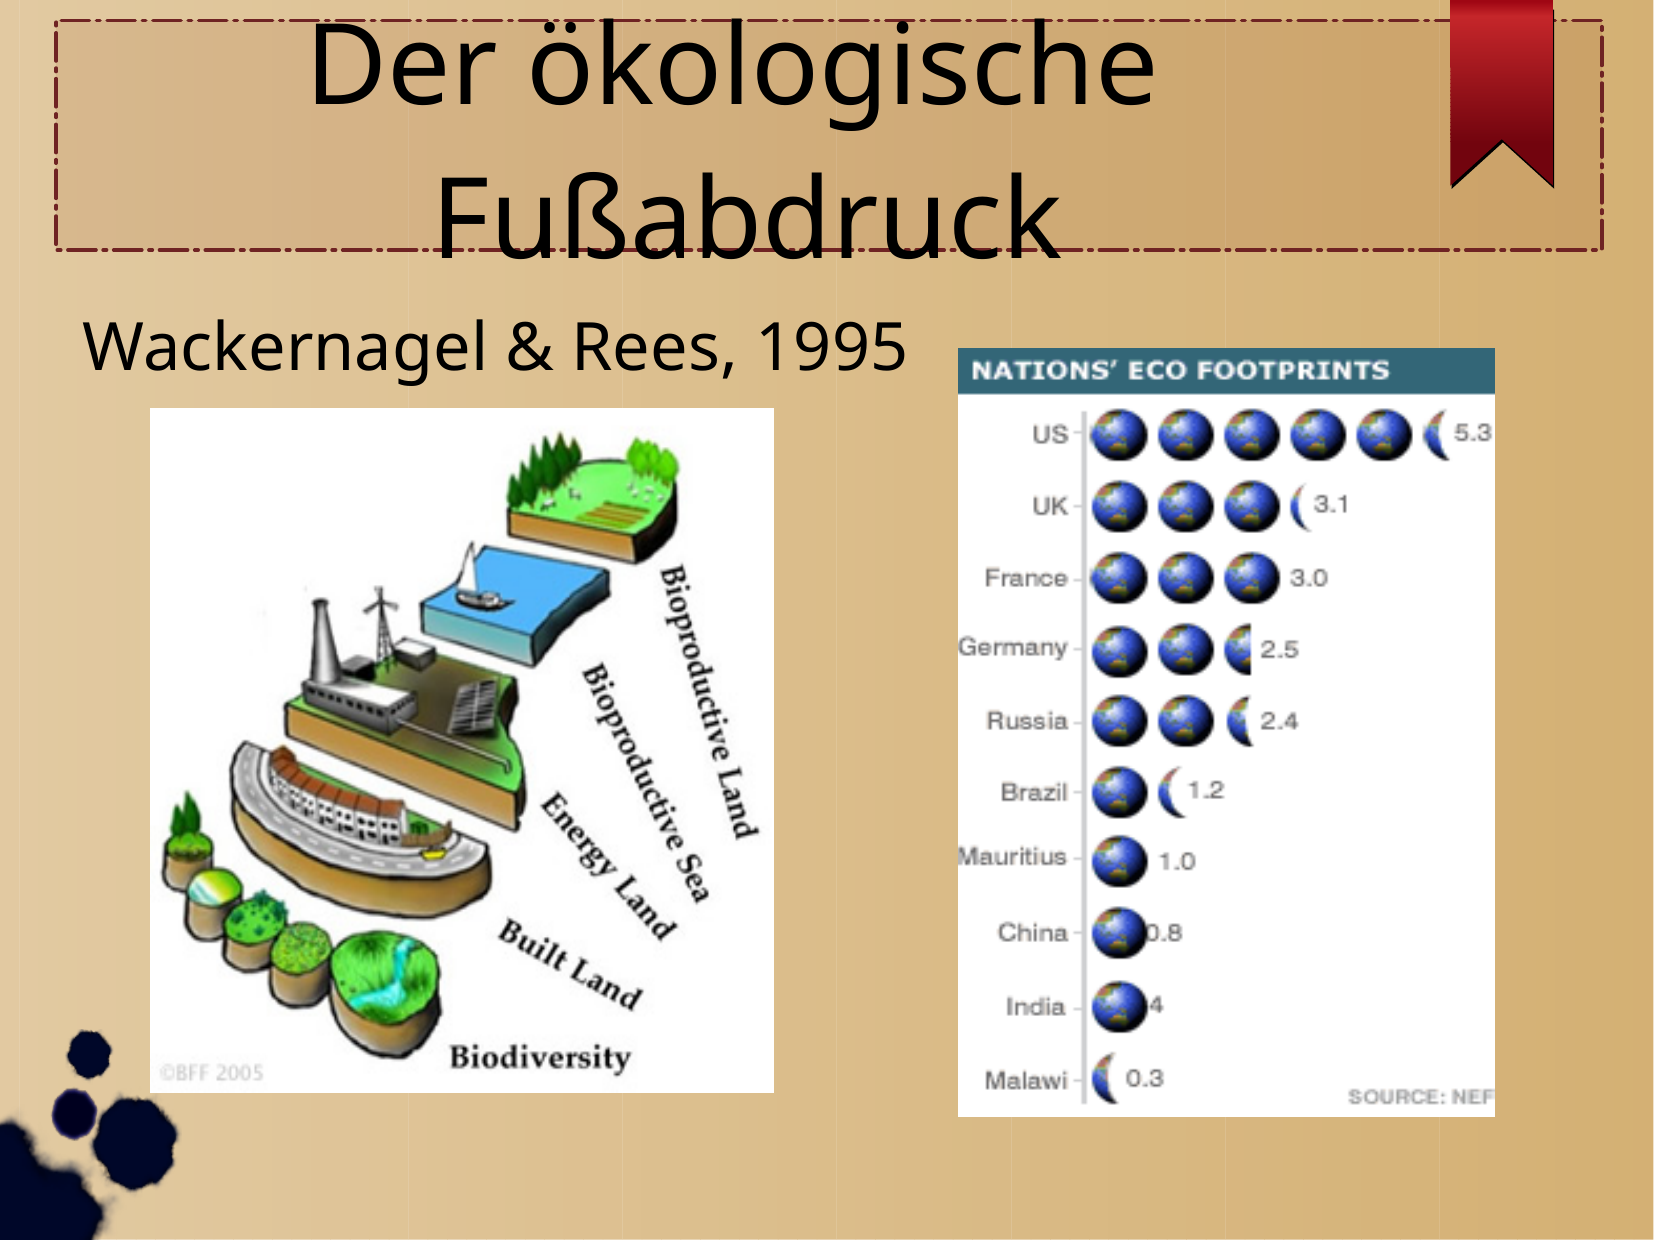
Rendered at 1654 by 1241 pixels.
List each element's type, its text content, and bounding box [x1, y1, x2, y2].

title Der ökologische Fußabdruck [82, 13, 1412, 262]
list Wackernagel & Rees, 1995 [82, 299, 1571, 1019]
picture [958, 348, 1495, 1117]
picture [150, 408, 774, 1093]
